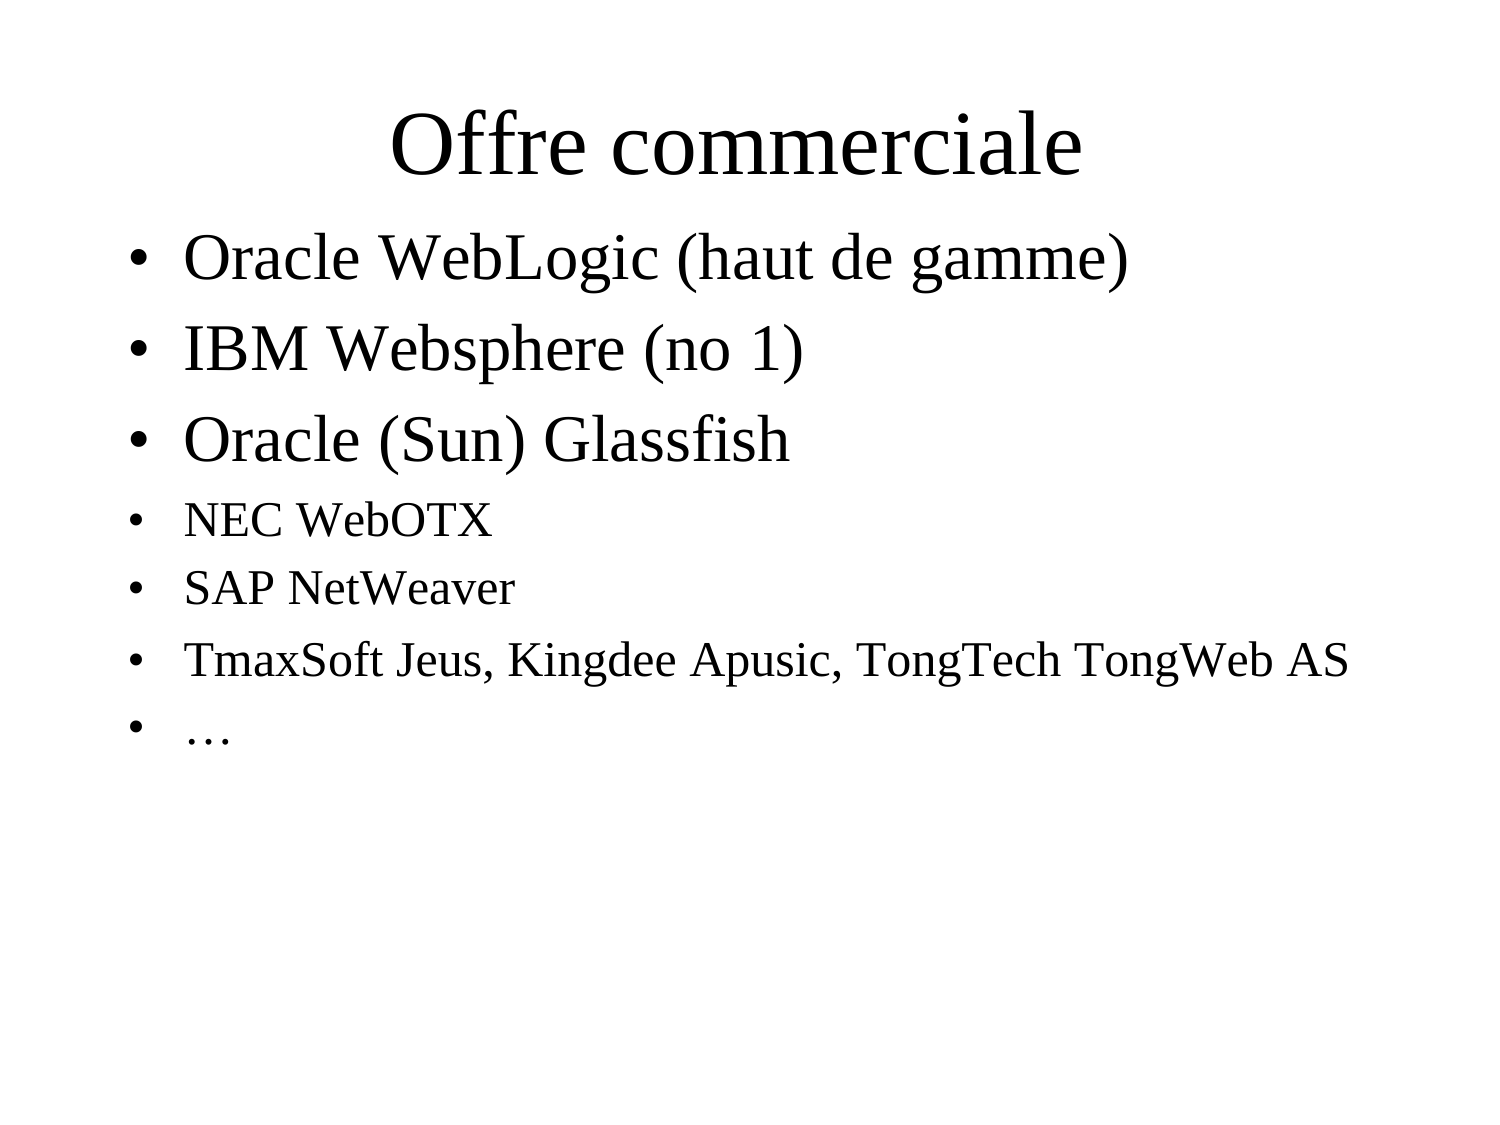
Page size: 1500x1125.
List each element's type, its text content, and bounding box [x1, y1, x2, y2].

list Oracle WebLogic (haut de gamme) IBM Websphere (no 1) Oracle (Sun) Glassfish NEC WebOTX SAP NetWeaver TmaxSoft Jeus, Kingdee Apusic, TongTech TongWeb AS … [112, 212, 1388, 1000]
title Offre commerciale [99, 49, 1375, 238]
